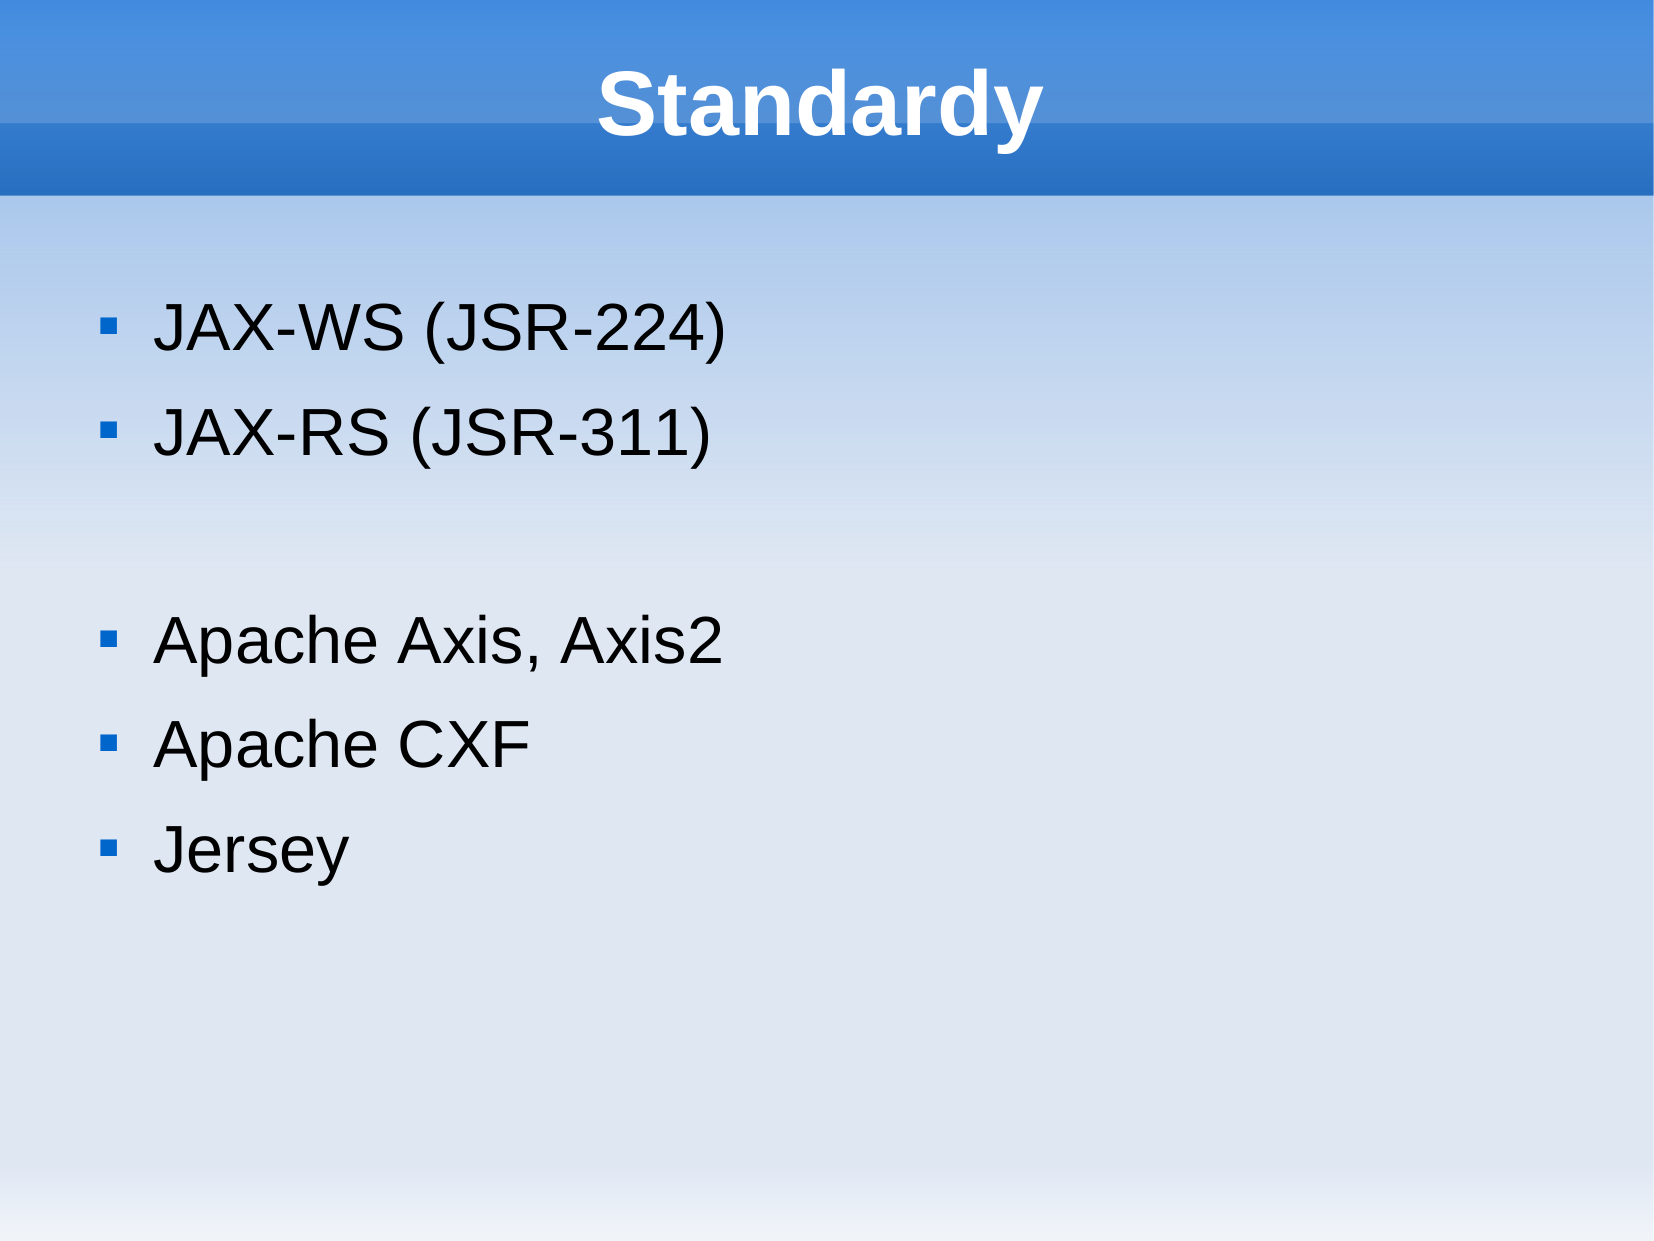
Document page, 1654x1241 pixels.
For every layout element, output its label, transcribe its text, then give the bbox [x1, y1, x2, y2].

picture [0, 0, 1654, 1241]
title Standardy [76, 7, 1565, 200]
list JAX-WS (JSR-224) JAX-RS (JSR-311) Apache Axis, Axis2 Apache CXF Jersey [82, 290, 1571, 1094]
